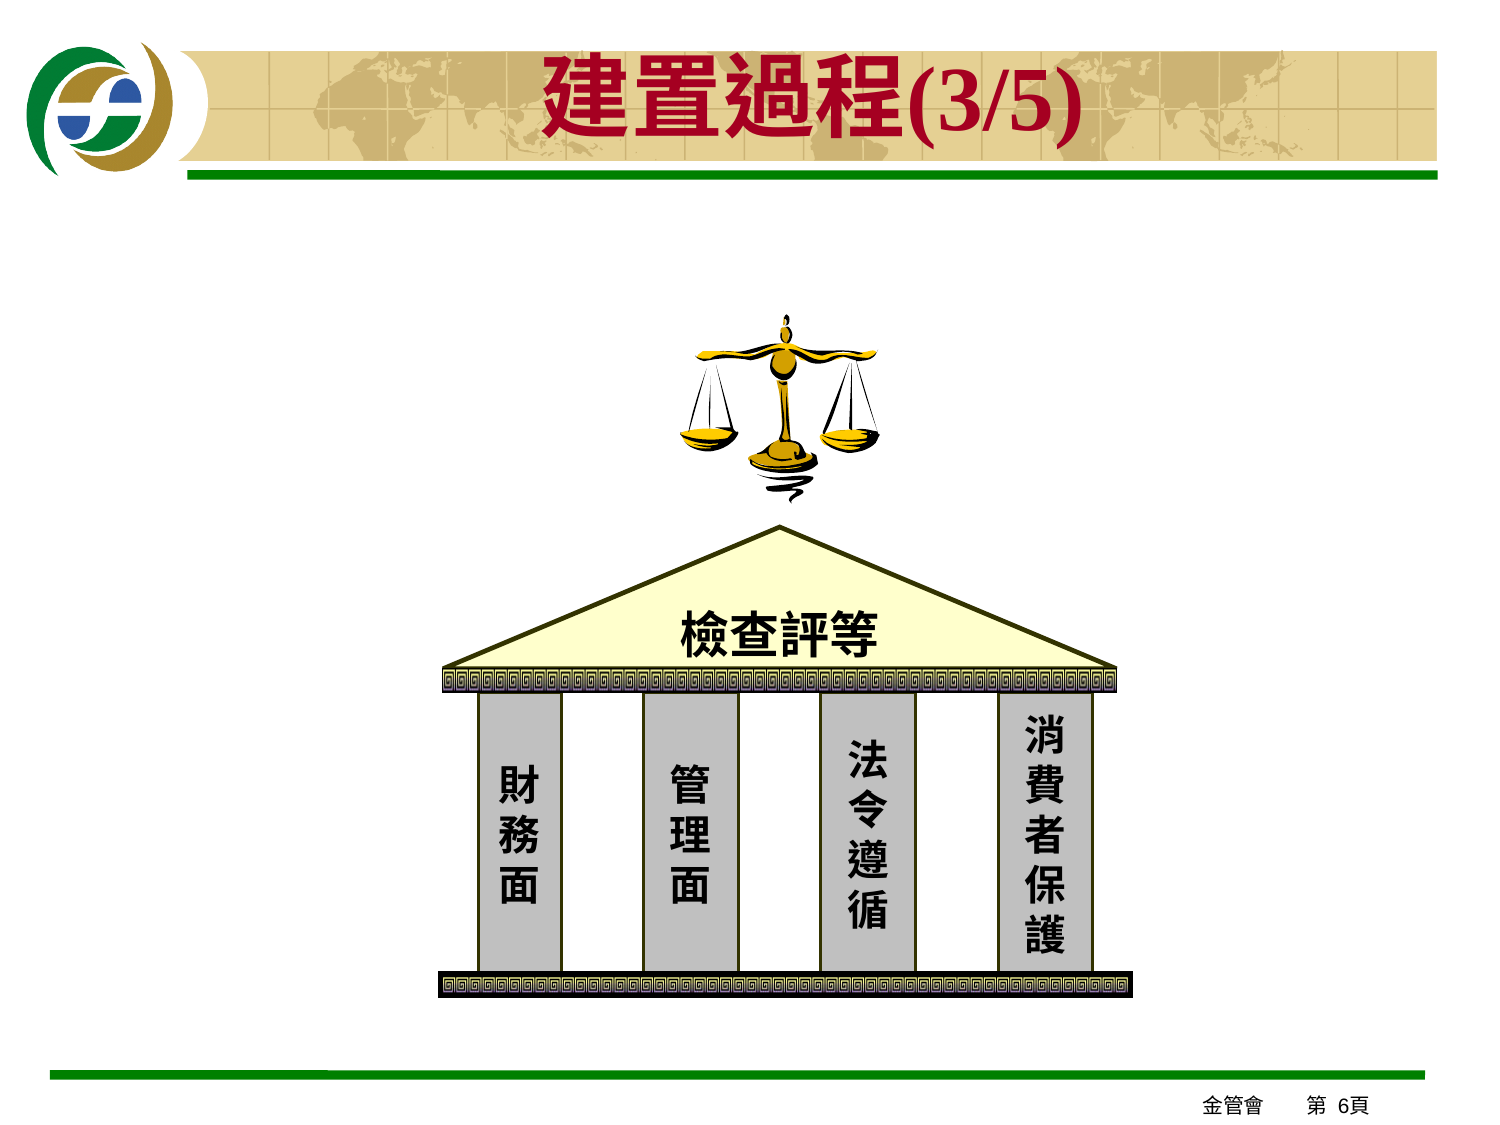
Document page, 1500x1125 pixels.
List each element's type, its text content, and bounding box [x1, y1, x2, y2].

list [112, 224, 738, 1028]
text_box 檢查評等 [444, 527, 1115, 668]
text_box 法 令 遵 循 [821, 693, 915, 971]
picture [679, 314, 880, 504]
picture [442, 668, 1117, 693]
text_box 管 理 面 [644, 693, 738, 971]
list [564, 693, 641, 971]
text_box 財 務 面 [478, 693, 561, 971]
picture [24, 37, 175, 178]
picture [442, 976, 1129, 994]
text_box 消 費 者 保 護 [998, 693, 1093, 971]
title 建置過程(3/5) [174, 24, 1450, 163]
